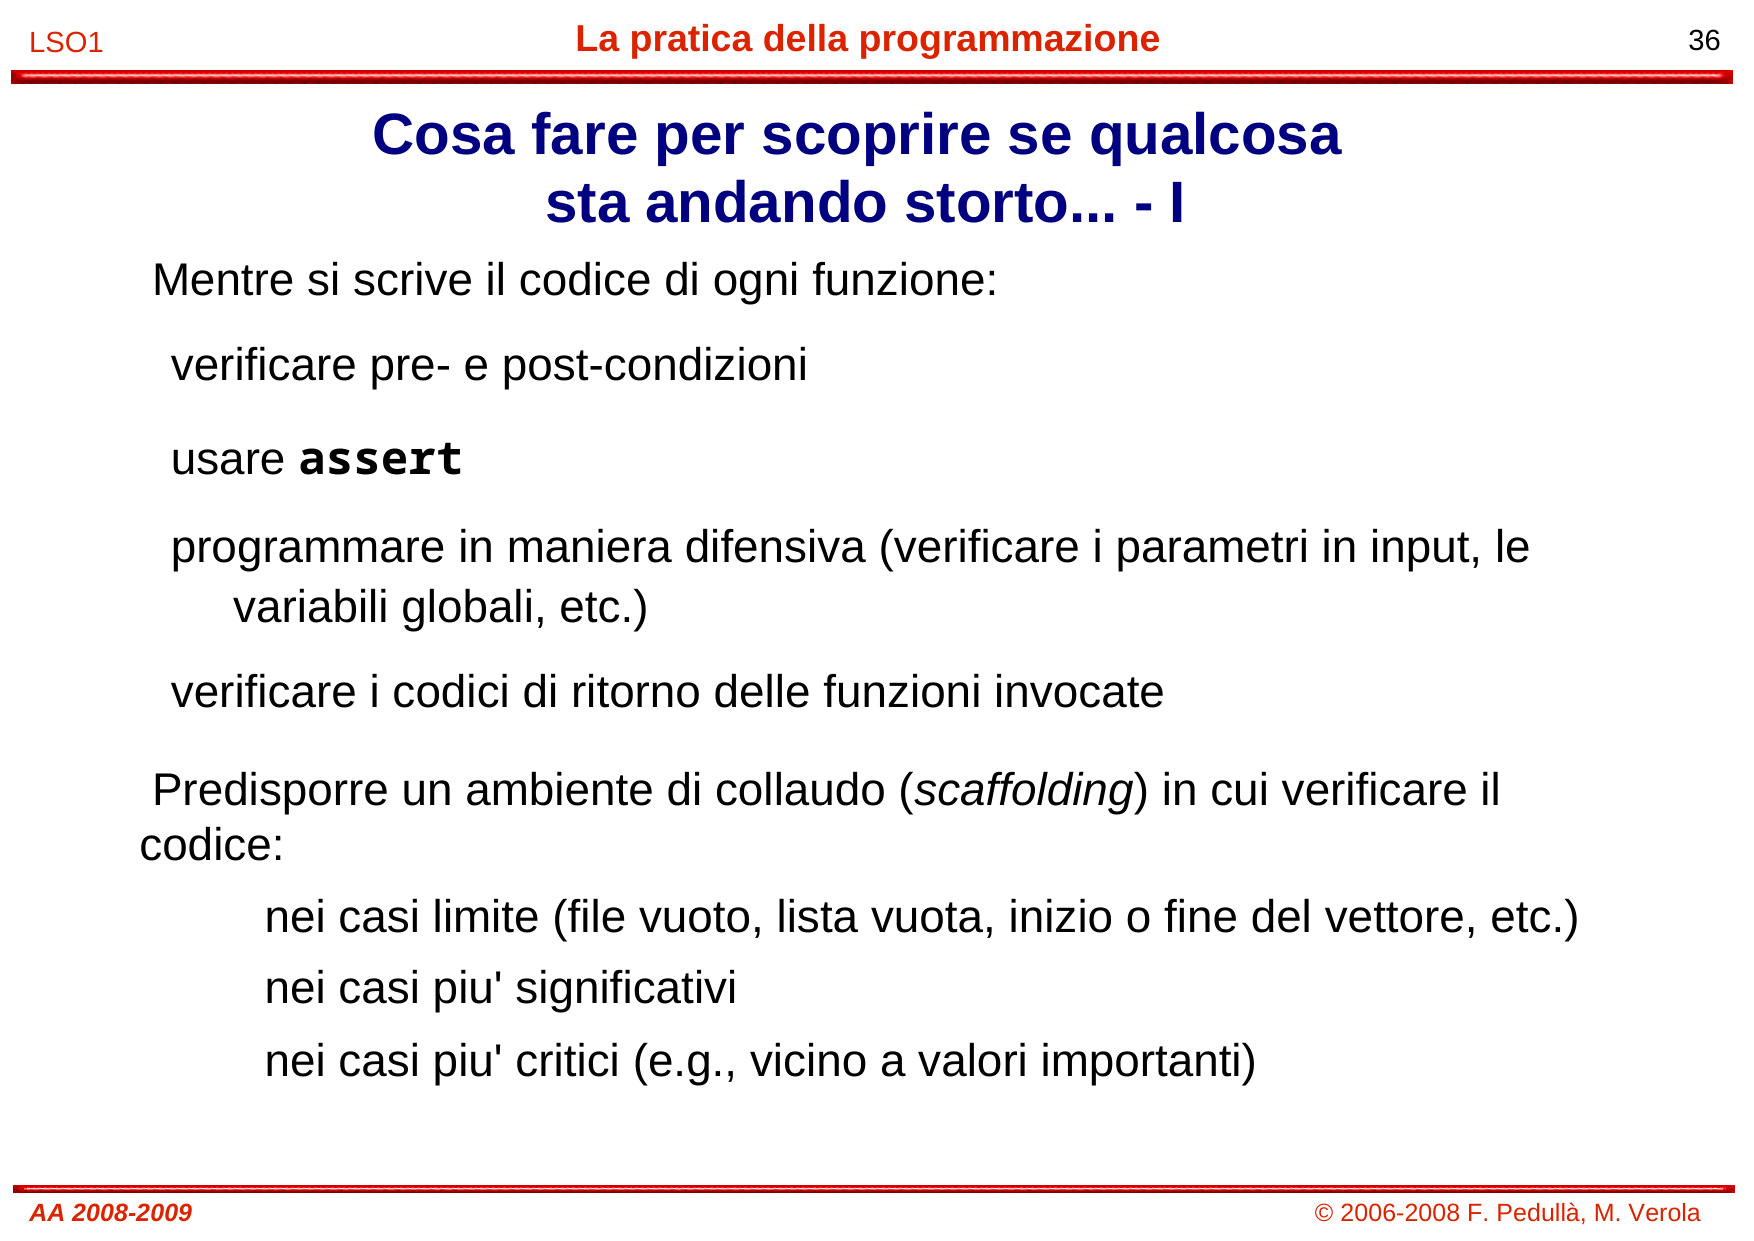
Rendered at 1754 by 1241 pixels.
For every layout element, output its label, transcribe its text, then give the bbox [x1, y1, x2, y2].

picture [11, 70, 1733, 84]
picture [13, 1185, 1735, 1193]
list Mentre si scrive il codice di ogni funzione: verificare pre- e post-condizioni usare assert programmare in maniera difensiva (verificare i parametri in input, le variabili globali, etc.) verificare i codici di ritorno delle funzioni invocate Predisporre un ambiente di collaudo (scaffolding) in cui verificare il codice: nei casi limite (file vuoto, lista vuota, inizio o fine del vettore, etc.) nei casi piu' significativi nei casi piu' critici (e.g., vicino a valori importanti) [77, 250, 1600, 1135]
text_box Cosa fare per scoprire se qualcosa sta andando storto... - I [75, 98, 1657, 235]
